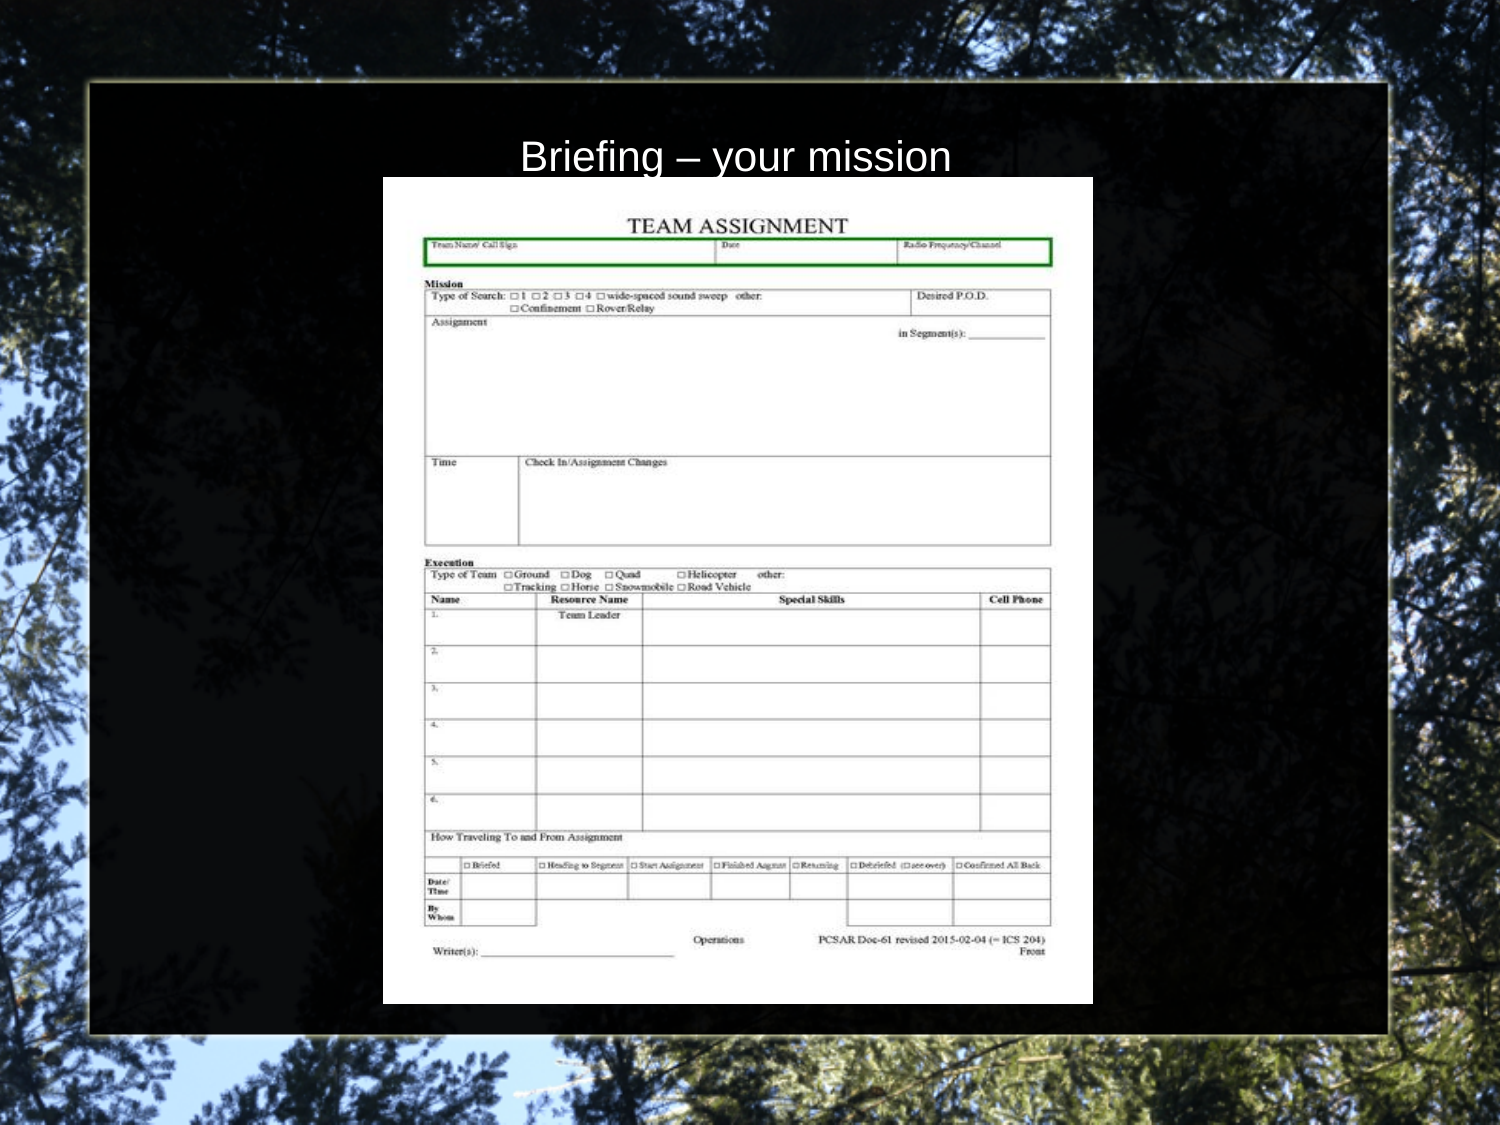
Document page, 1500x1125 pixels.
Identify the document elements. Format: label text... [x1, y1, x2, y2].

title Briefing – your mission [80, 80, 1393, 233]
picture [0, 0, 1500, 1125]
